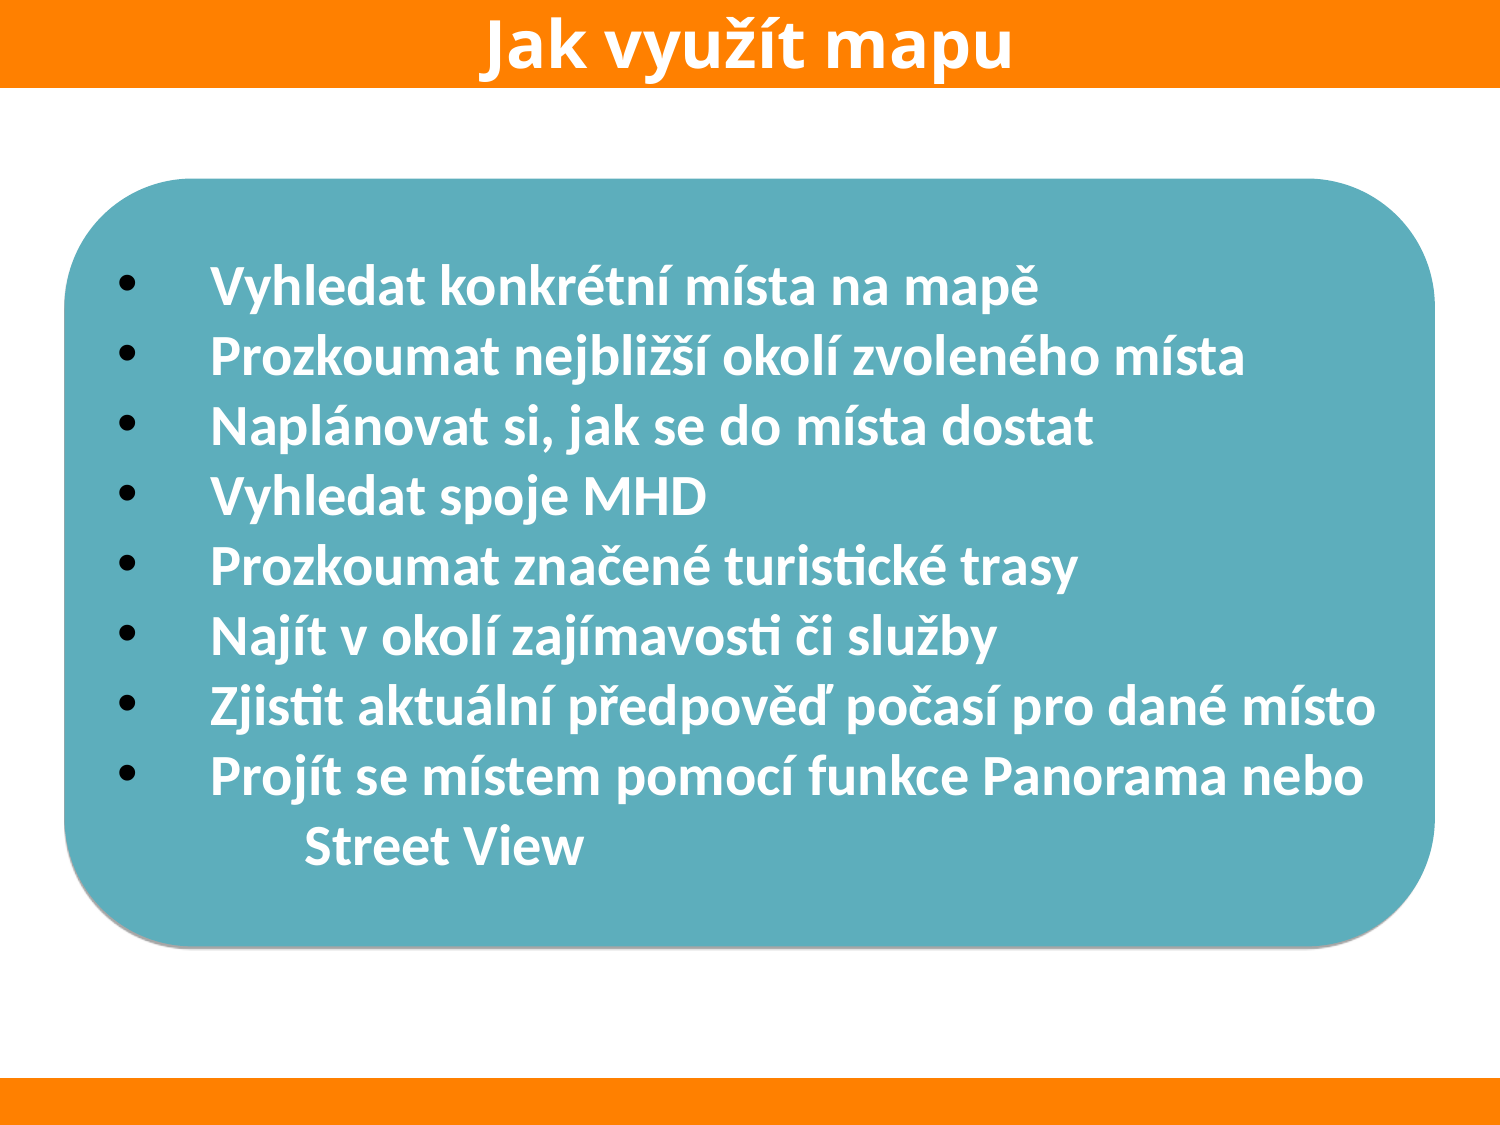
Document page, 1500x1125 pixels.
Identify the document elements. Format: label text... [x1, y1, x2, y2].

text_box [0, 1078, 1500, 1125]
text_box Jak využít mapu [0, 0, 1500, 88]
text_box Vyhledat konkrétní místa na mapě Prozkoumat nejbližší okolí zvoleného místa Naplánovat si, jak se do místa dostat Vyhledat spoje MHD Prozkoumat značené turistické trasy Najít v okolí zajímavosti či služby Zjistit aktuální předpověď počasí pro dané místo Projít se místem pomocí funkce Panorama nebo Street View [64, 178, 1435, 947]
